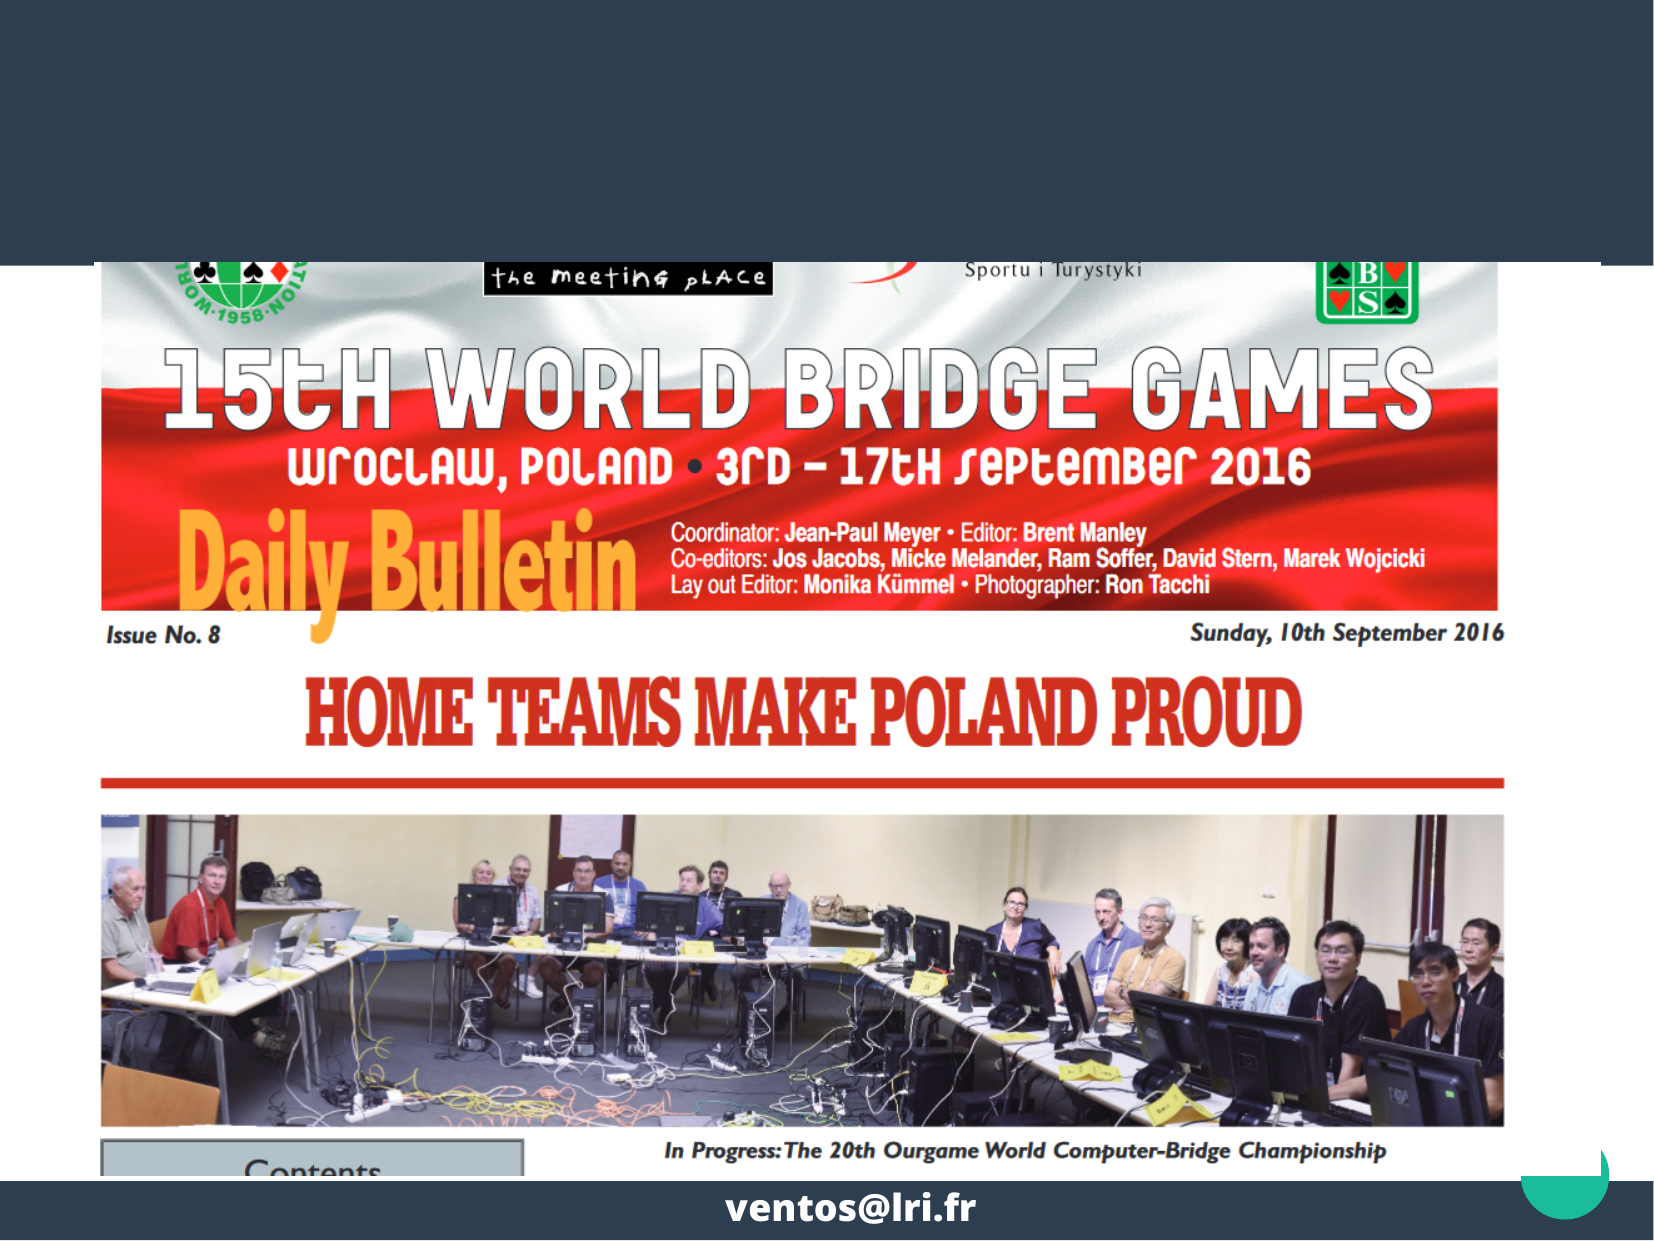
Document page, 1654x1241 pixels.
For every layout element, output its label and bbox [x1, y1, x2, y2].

picture [94, 262, 1601, 1177]
